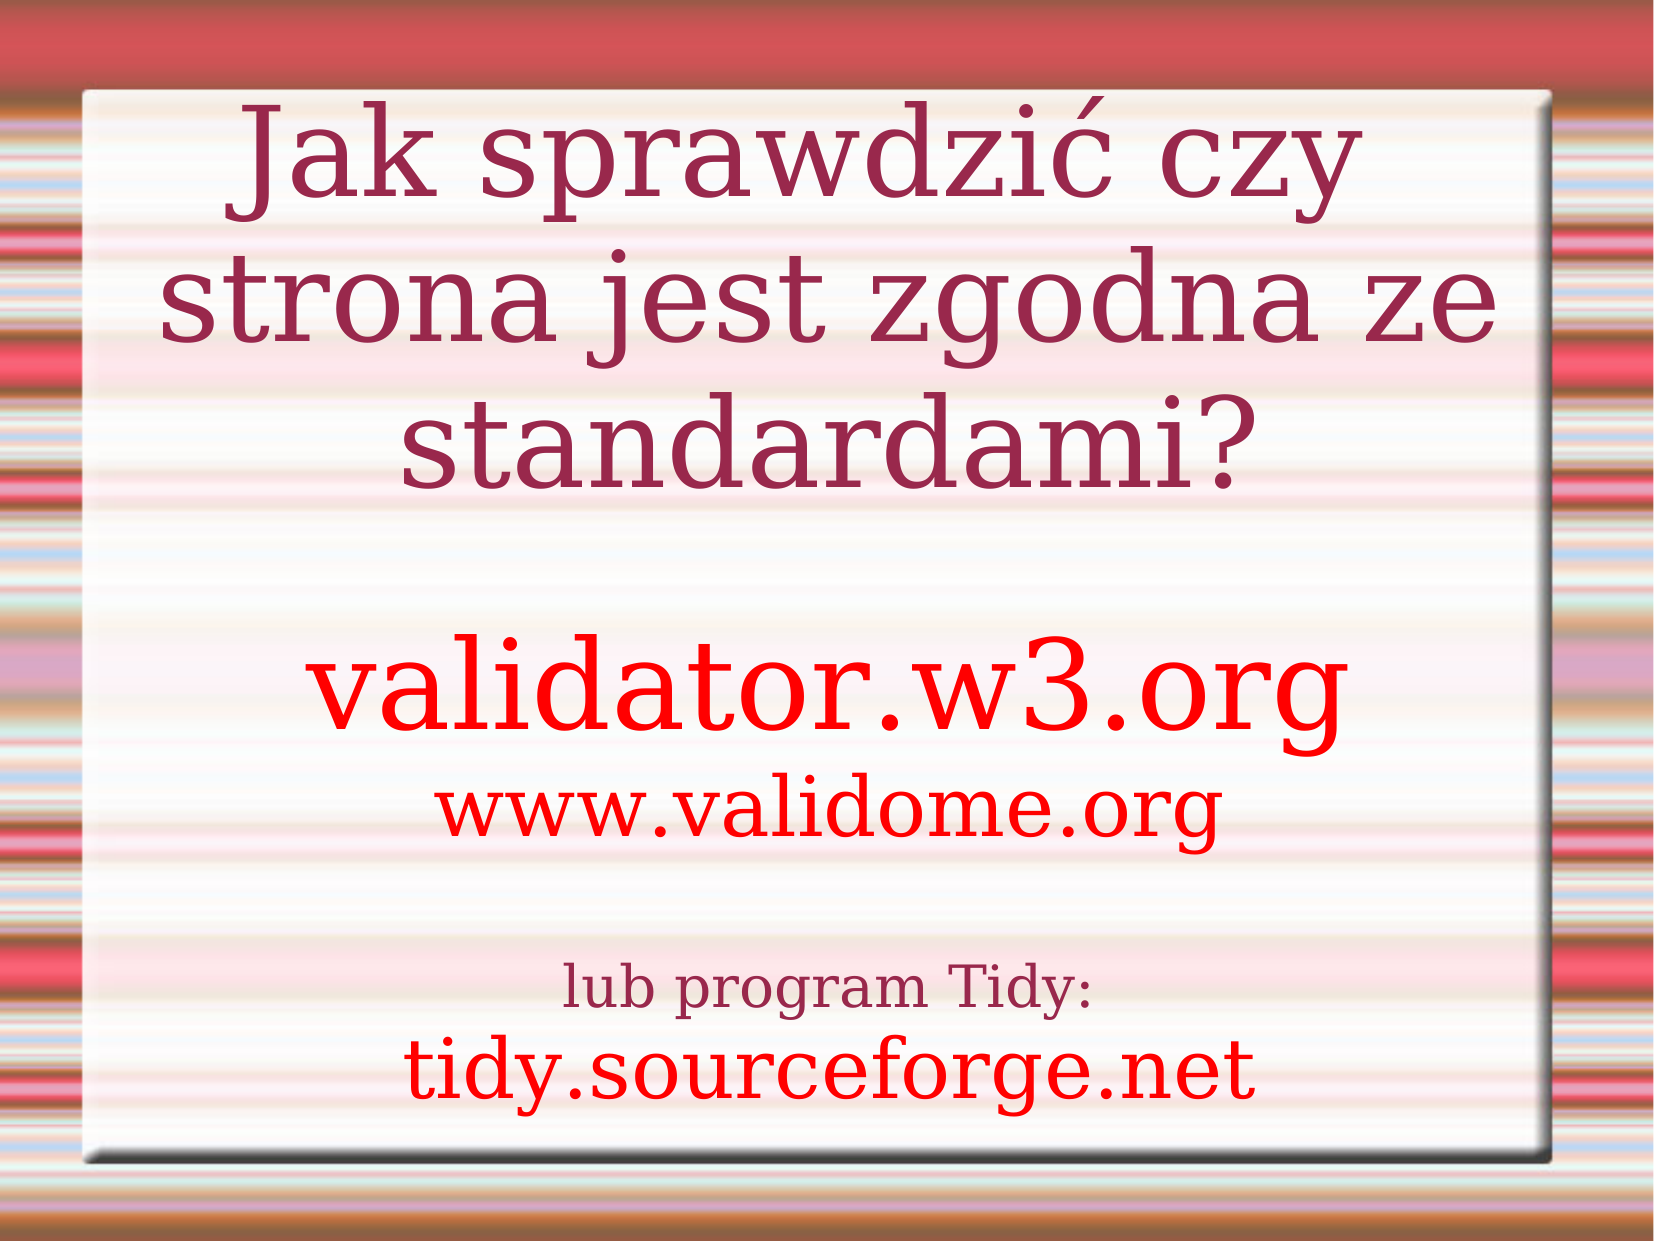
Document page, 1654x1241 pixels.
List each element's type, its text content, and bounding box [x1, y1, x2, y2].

picture [0, 0, 1654, 1241]
title Jak sprawdzić czy strona jest zgodna ze standardami? validator.w3.org www.validome.org lub program Tidy: tidy.sourceforge.net [93, 80, 1506, 1241]
